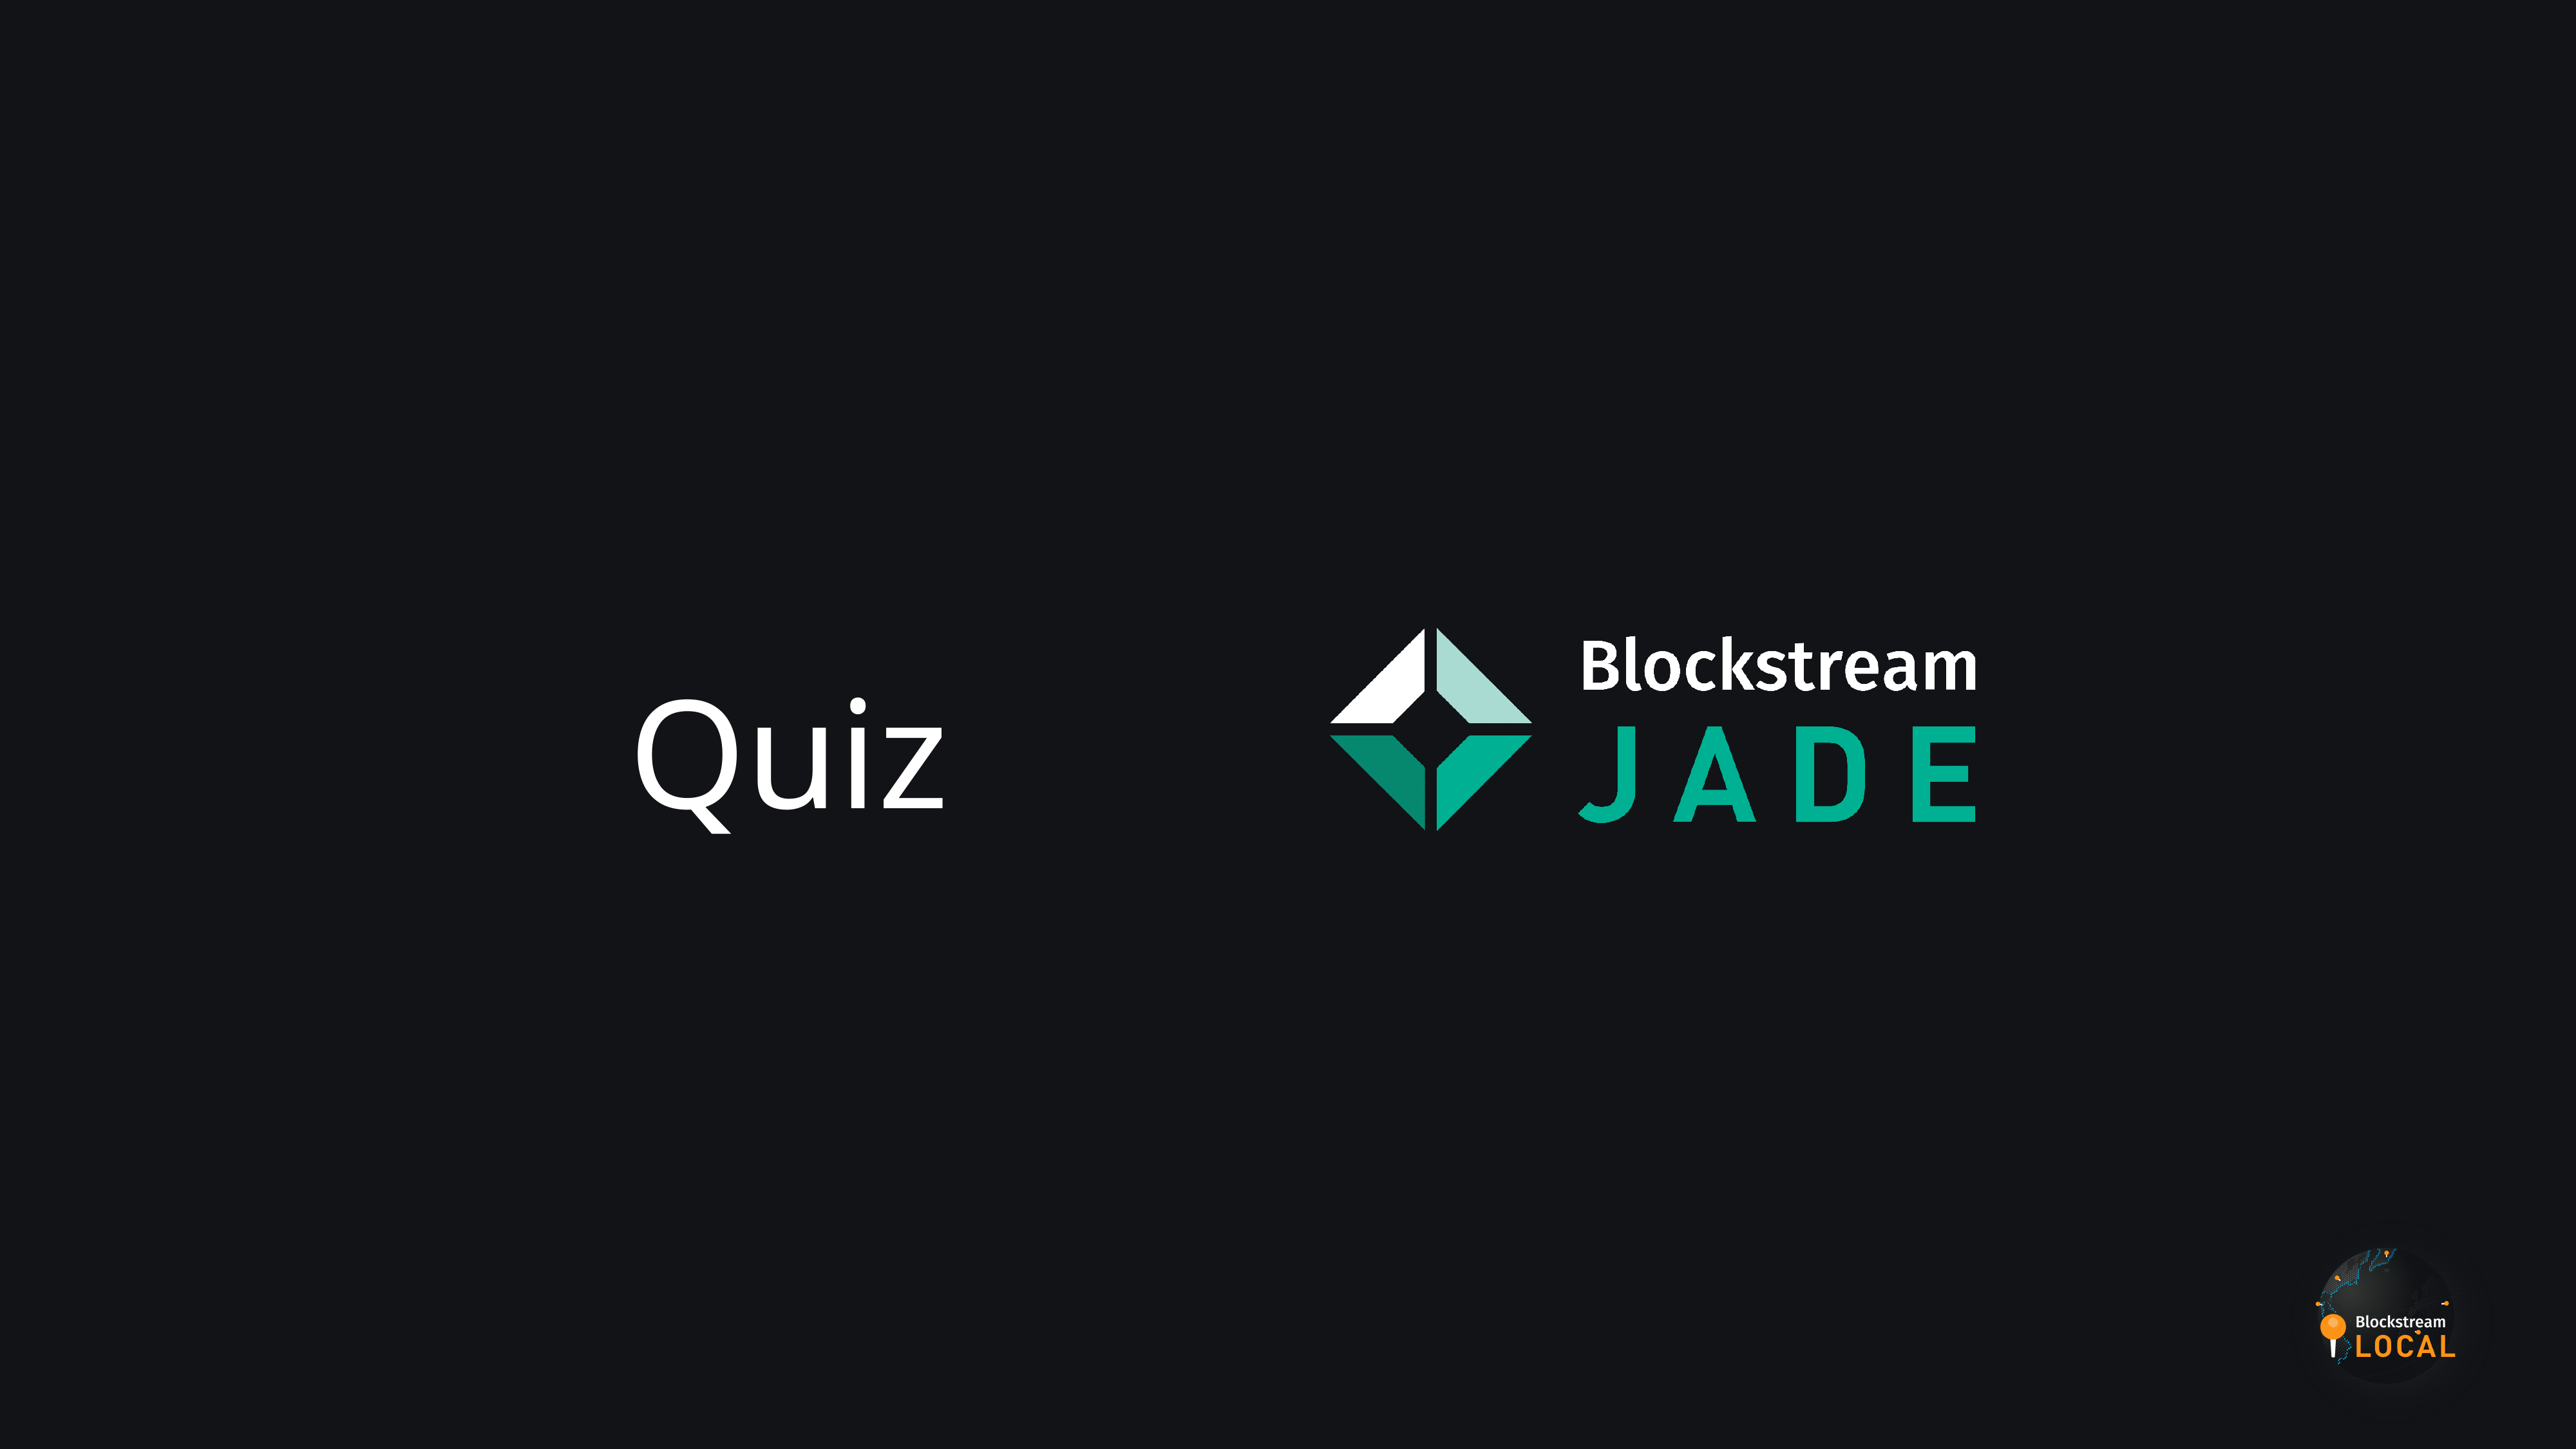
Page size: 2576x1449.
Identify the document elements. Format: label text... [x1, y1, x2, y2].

picture [2253, 1180, 2523, 1449]
text_box Quiz [381, 607, 1099, 865]
picture [1099, 445, 2211, 1004]
